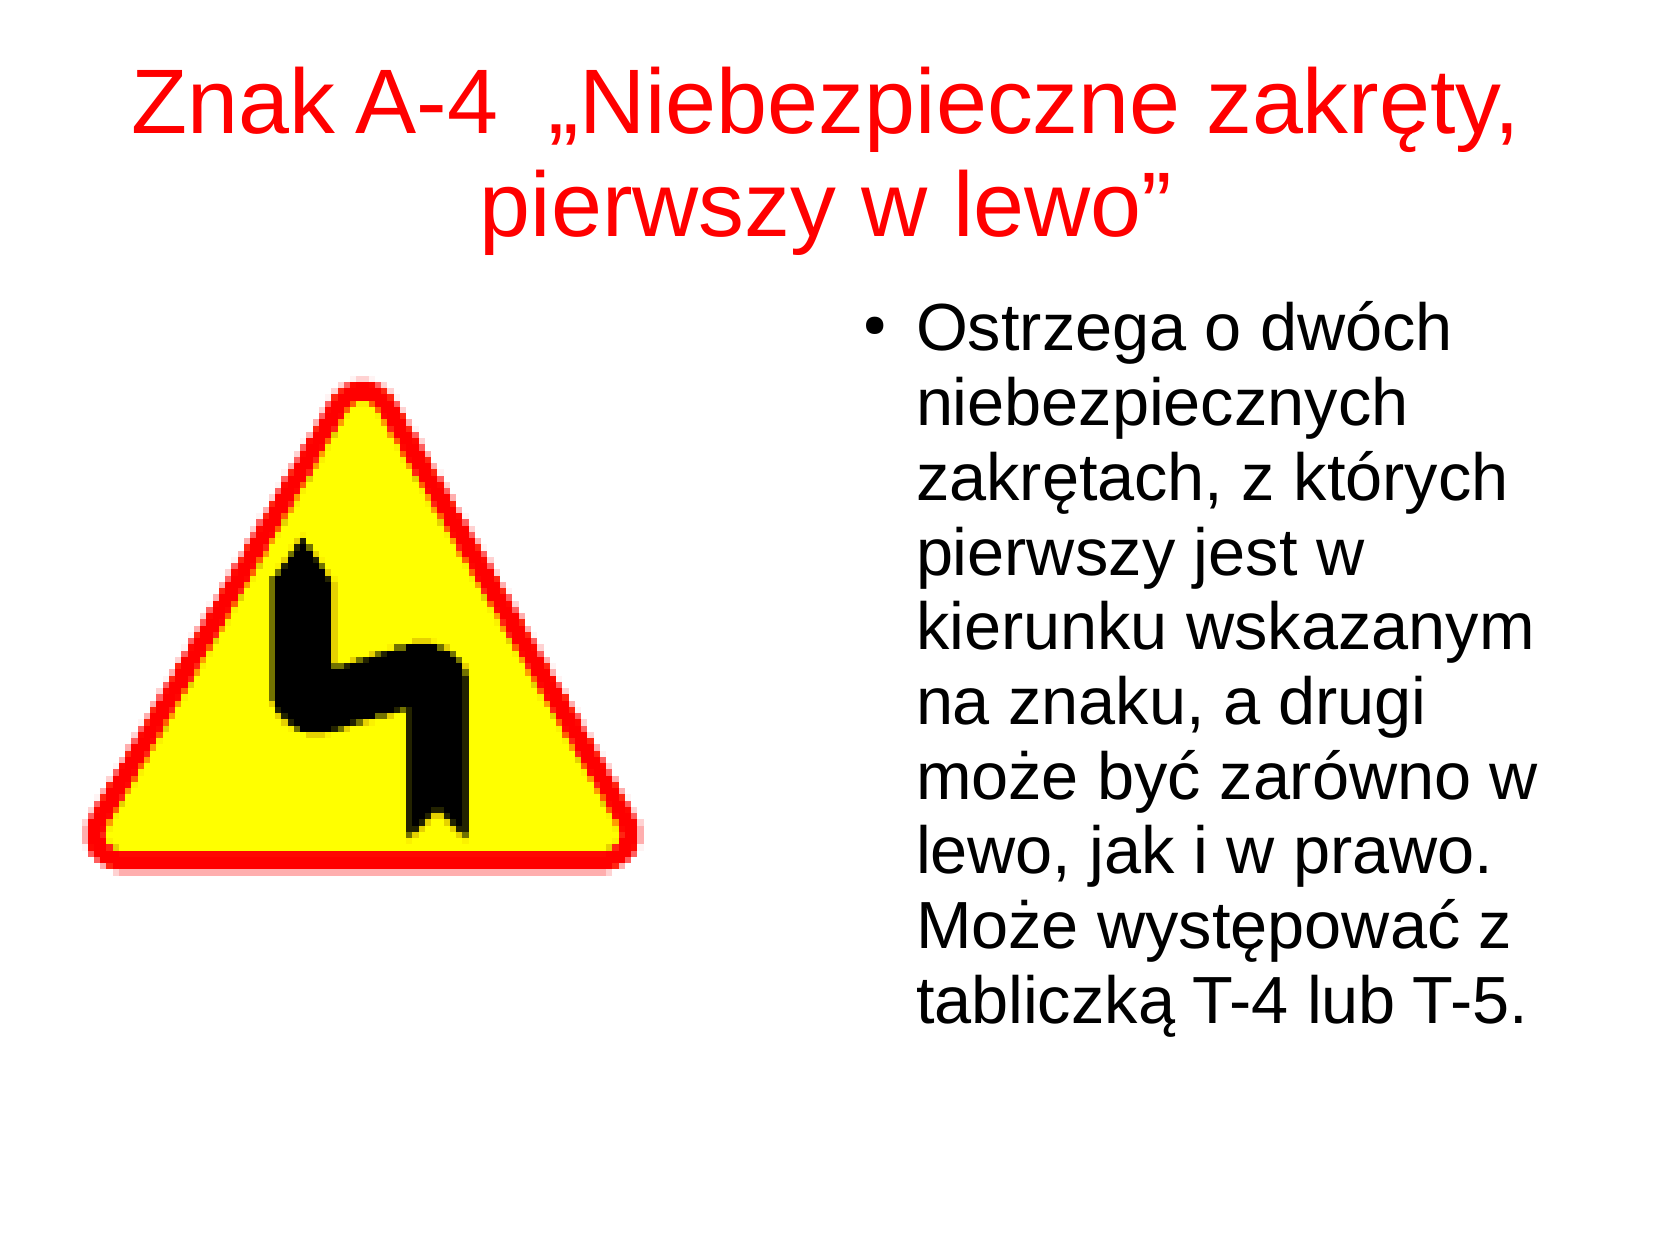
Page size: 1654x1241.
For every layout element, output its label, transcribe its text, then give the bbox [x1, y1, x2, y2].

list Ostrzega o dwóch niebezpiecznych zakrętach, z których pierwszy jest w kierunku wskazanym na znaku, a drugi może być zarówno w lewo, jak i w prawo. Może występować z tabliczką T-4 lub T-5. [845, 290, 1572, 1094]
picture [82, 376, 644, 876]
title Znak A-4 „Niebezpieczne zakręty, pierwszy w lewo” [82, 50, 1571, 256]
